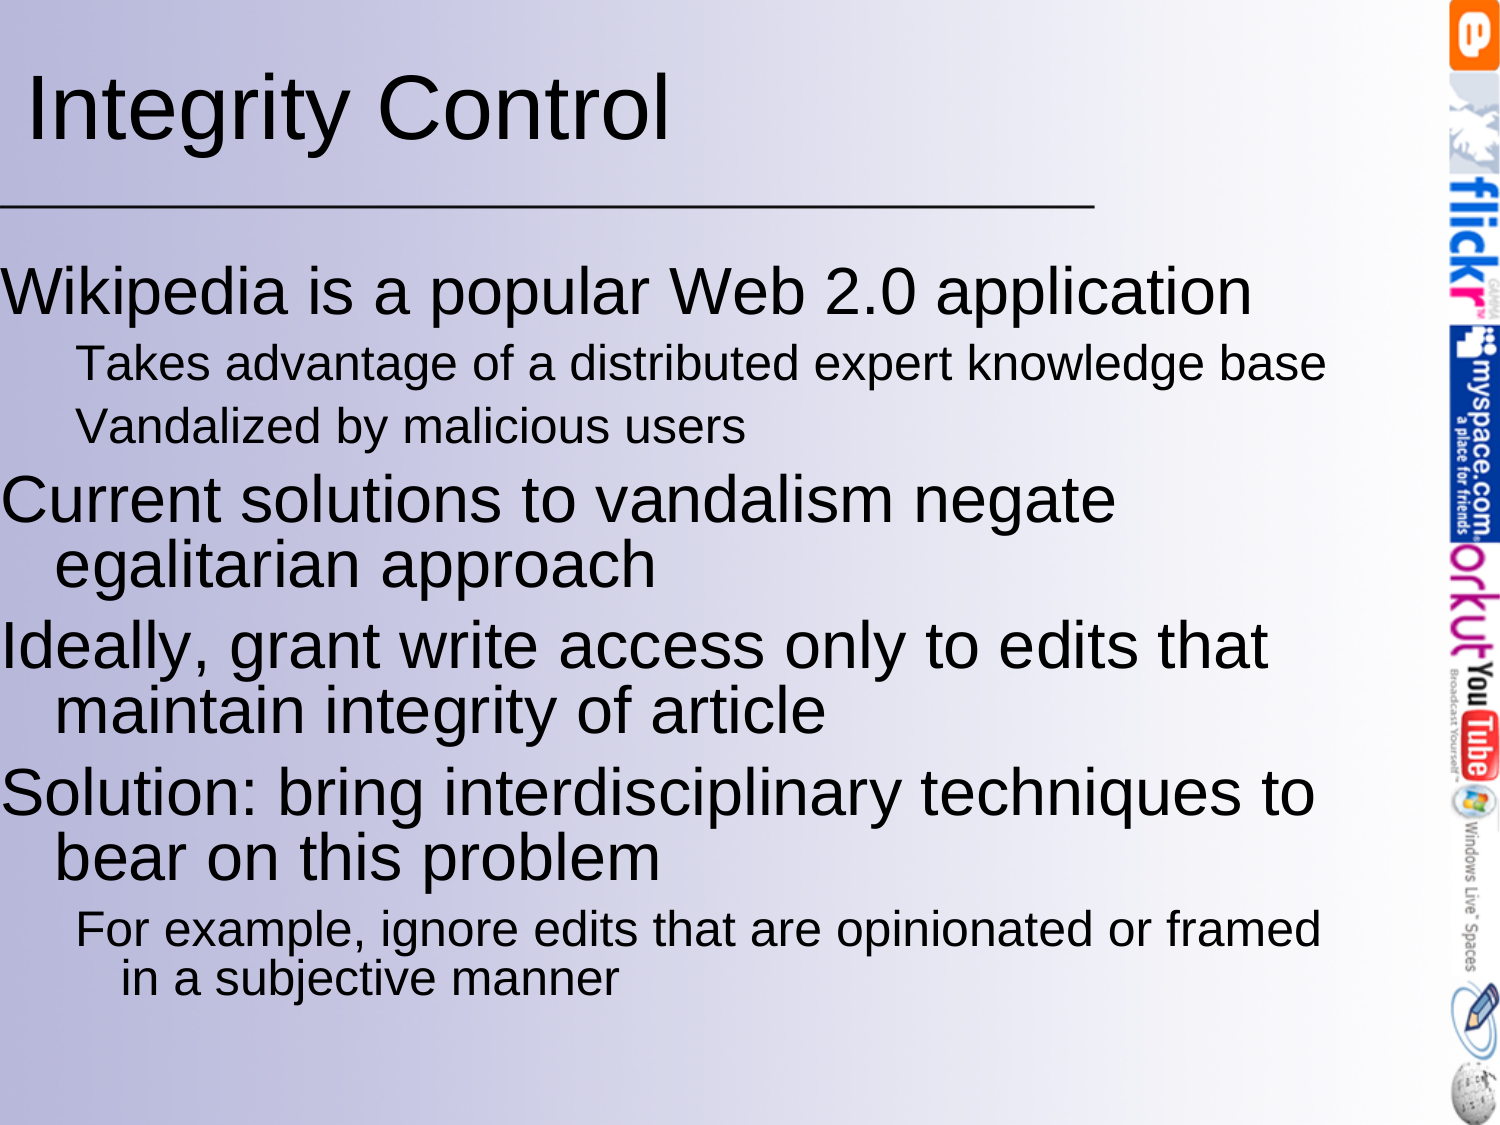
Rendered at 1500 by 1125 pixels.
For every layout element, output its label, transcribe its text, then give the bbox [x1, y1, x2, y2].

title Integrity Control [0, 44, 1350, 181]
picture [0, 0, 1500, 1125]
list Wikipedia is a popular Web 2.0 application Takes advantage of a distributed expert knowledge base Vandalized by malicious users Current solutions to vandalism negate egalitarian approach Ideally, grant write access only to edits that maintain integrity of article Solution: bring interdisciplinary techniques to bear on this problem For example, ignore edits that are opinionated or framed in a subjective manner [0, 262, 1350, 1108]
